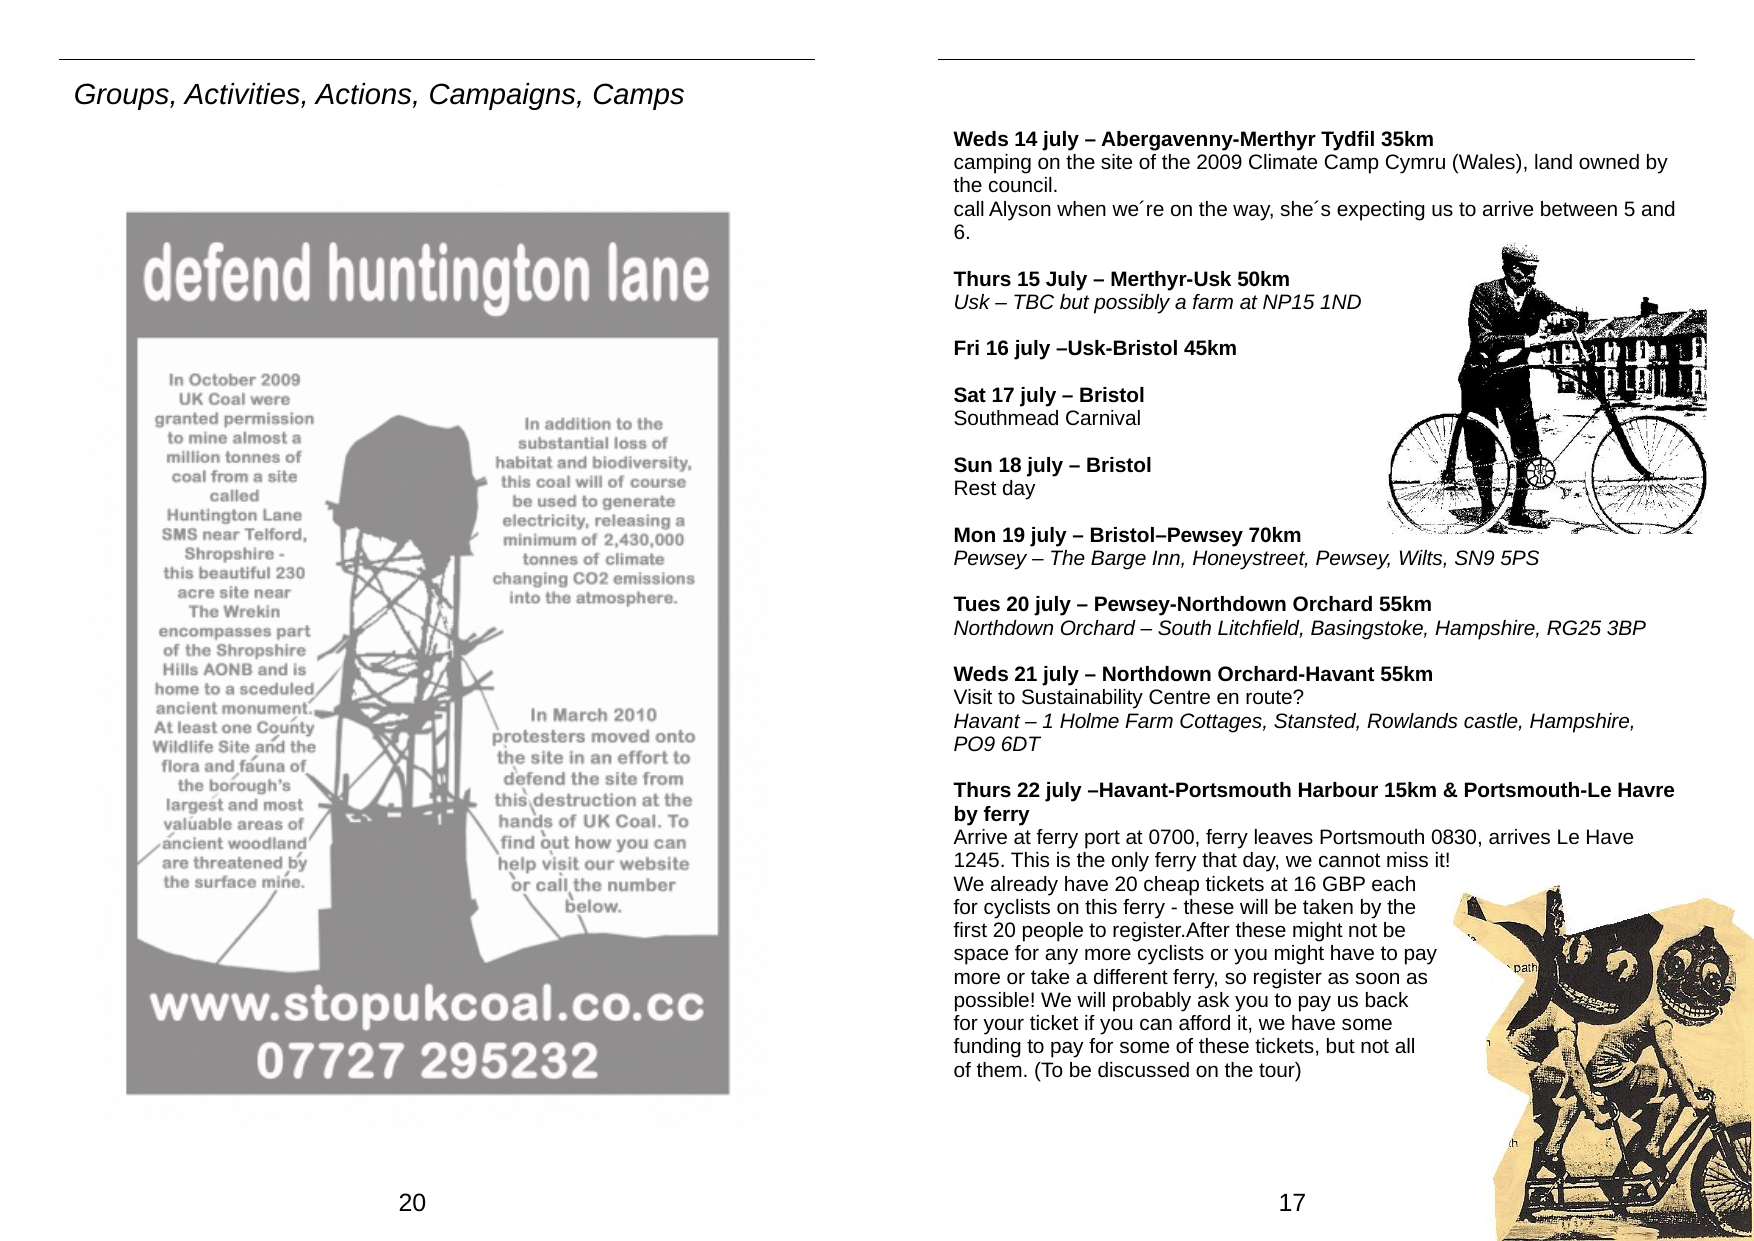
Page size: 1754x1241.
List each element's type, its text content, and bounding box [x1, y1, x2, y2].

text_box 20 [383, 1181, 473, 1224]
text_box Weds 14 july – Abergavenny-Merthyr Tydfil 35km camping on the site of the 2009 Climate Camp Cymru (Wales), land owned by the council. call Alyson when we´re on the way, she´s expecting us to arrive between 5 and 6. Thurs 15 July – Merthyr-Usk 50km Usk – TBC but possibly a farm at NP15 1ND Fri 16 july –Usk-Bristol 45km Sat 17 july – Bristol Southmead Carnival Sun 18 july – Bristol Rest day Mon 19 july – Bristol–Pewsey 70km Pewsey – The Barge Inn, Honeystreet, Pewsey, Wilts, SN9 5PS Tues 20 july – Pewsey-Northdown Orchard 55km Northdown Orchard – South Litchfield, Basingstoke, Hampshire, RG25 3BP Weds 21 july – Northdown Orchard-Havant 55km Visit to Sustainability Centre en route? Havant – 1 Holme Farm Cottages, Stansted, Rowlands castle, Hampshire, PO9 6DT Thurs 22 july –Havant-Portsmouth Harbour 15km & Portsmouth-Le Havre by ferry Arrive at ferry port at 0700, ferry leaves Portsmouth 0830, arrives Le Have 1245. This is the only ferry that day, we cannot miss it! We already have 20 cheap tickets at 16 GBP each for cyclists on this ferry - these will be taken by the first 20 people to register.After these might not be space for any more cyclists or you might have to pay more or take a different ferry, so register as soon as possible! We will probably ask you to pay us back for your ticket if you can afford it, we have some funding to pay for some of these tickets, but not all of them. (To be discussed on the tour) [938, 120, 1695, 1141]
text_box Groups, Activities, Actions, Campaigns, Camps [59, 70, 815, 119]
text_box 17 [1263, 1181, 1353, 1224]
picture [1453, 885, 1754, 1241]
picture [1386, 236, 1707, 536]
picture [89, 177, 768, 1135]
